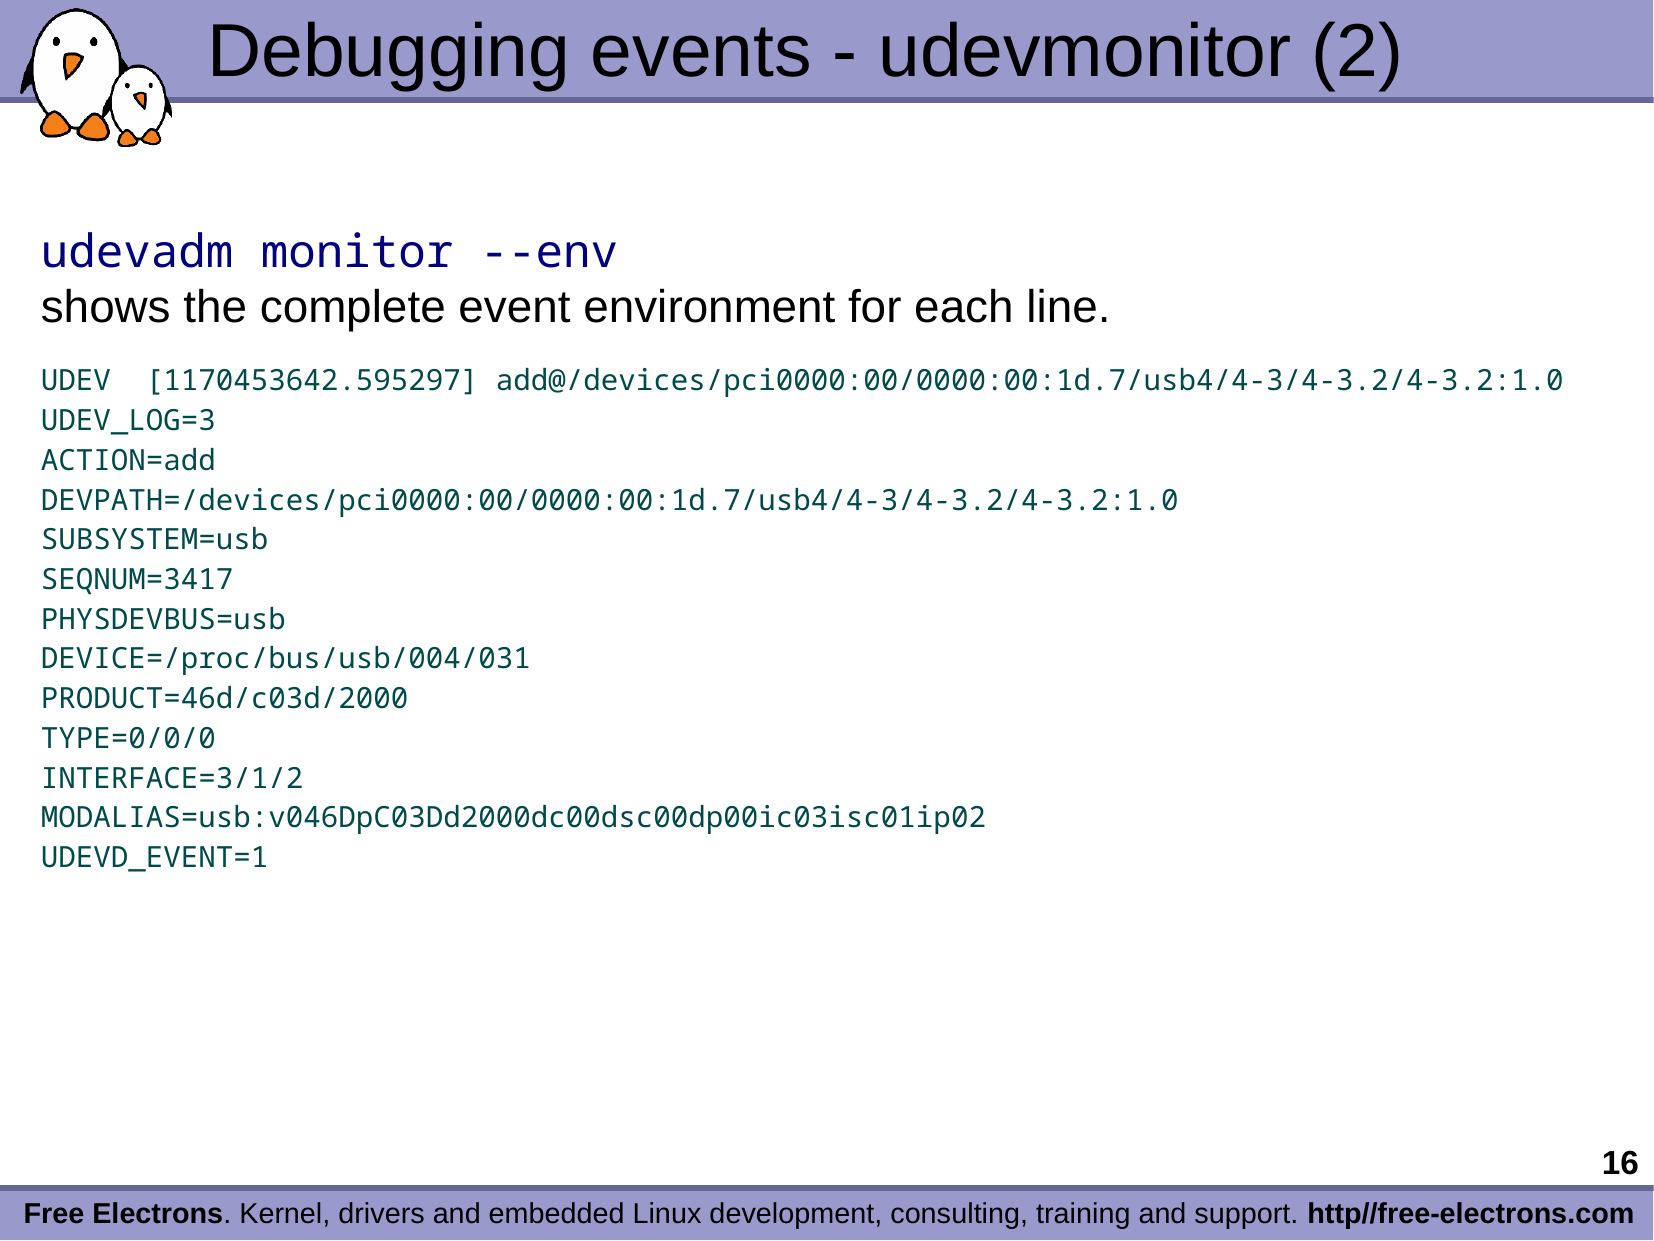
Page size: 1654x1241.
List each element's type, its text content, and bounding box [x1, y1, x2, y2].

title Debugging events - udevmonitor (2) [60, 0, 1551, 100]
list udevadm monitor --env shows the complete event environment for each line. UDEV [1170453642.595297] add@/devices/pci0000:00/0000:00:1d.7/usb4/4-3/4-3.2/4-3.2:1.0 UDEV_LOG=3 ACTION=add DEVPATH=/devices/pci0000:00/0000:00:1d.7/usb4/4-3/4-3.2/4-3.2:1.0 SUBSYSTEM=usb SEQNUM=3417 PHYSDEVBUS=usb DEVICE=/proc/bus/usb/004/031 PRODUCT=46d/c03d/2000 TYPE=0/0/0 INTERFACE=3/1/2 MODALIAS=usb:v046DpC03Dd2000dc00dsc00dp00ic03isc01ip02 UDEVD_EVENT=1 [23, 218, 1617, 1069]
picture [20, 8, 172, 147]
